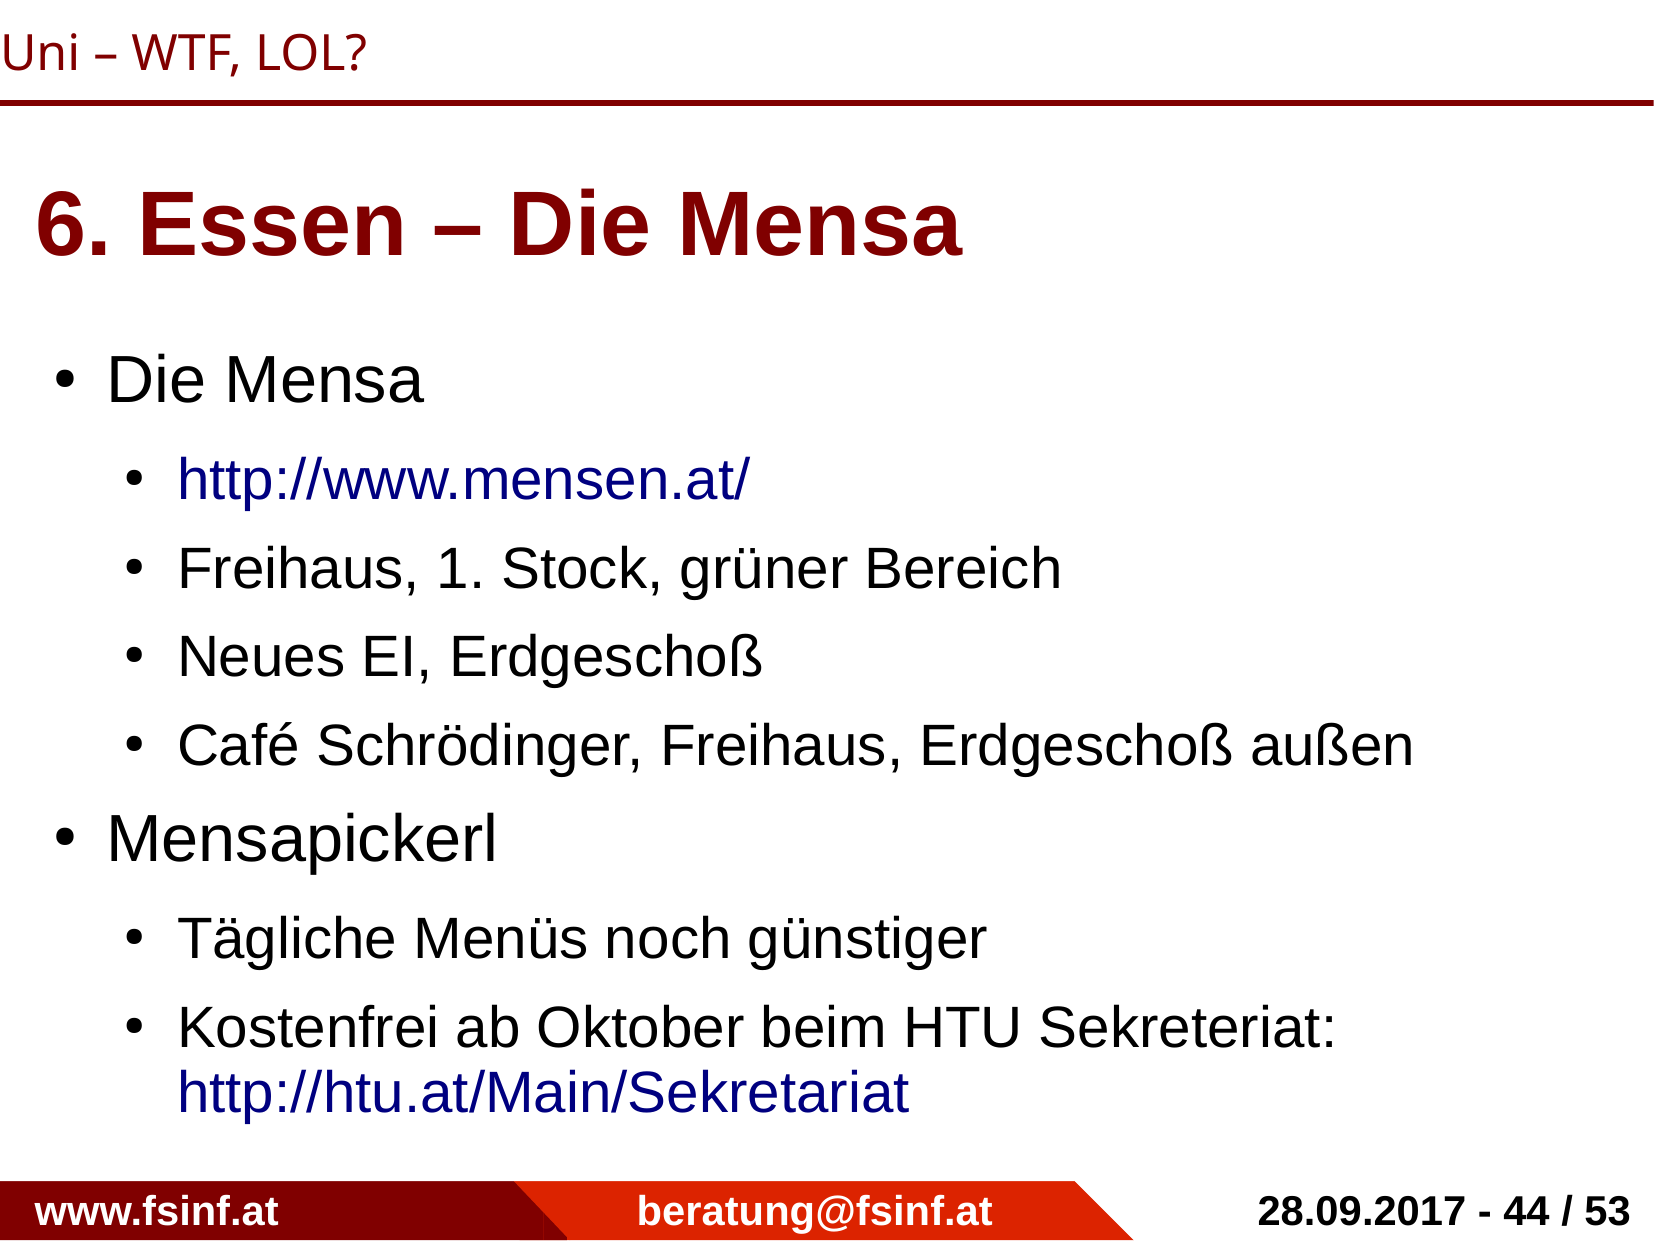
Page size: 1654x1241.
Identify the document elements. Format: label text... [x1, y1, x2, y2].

list Die Mensa http://www.mensen.at/ Freihaus, 1. Stock, grüner Bereich Neues EI, Erdgeschoß Café Schrödinger, Freihaus, Erdgeschoß außen Mensapickerl Tägliche Menüs noch günstiger Kostenfrei ab Oktober beim HTU Sekreteriat: http://htu.at/Main/Sekretariat [35, 342, 1571, 1162]
title 6. Essen – Die Mensa [35, 120, 1619, 328]
